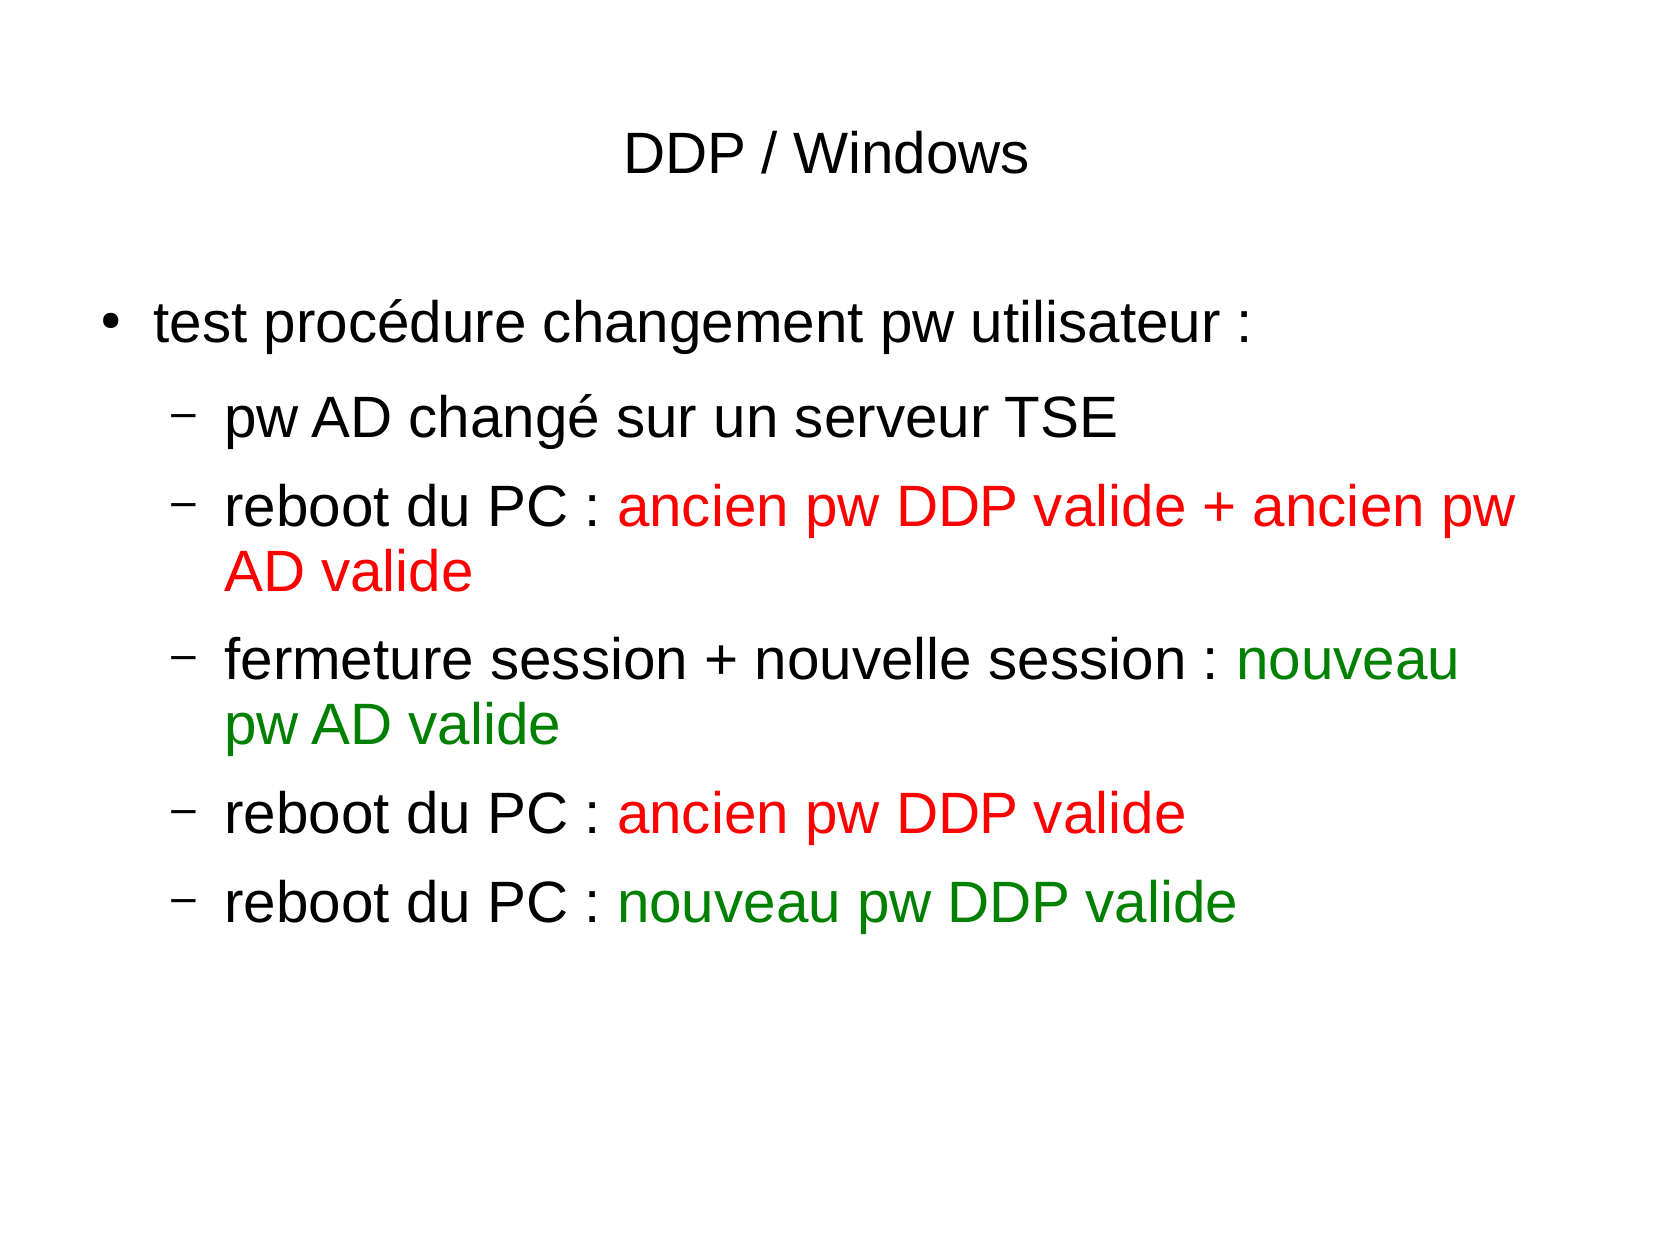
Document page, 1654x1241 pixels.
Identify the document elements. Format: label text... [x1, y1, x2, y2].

title DDP / Windows [82, 49, 1571, 257]
list test procédure changement pw utilisateur : pw AD changé sur un serveur TSE reboot du PC : ancien pw DDP valide + ancien pw AD valide fermeture session + nouvelle session : nouveau pw AD valide reboot du PC : ancien pw DDP valide reboot du PC : nouveau pw DDP valide [82, 290, 1538, 1010]
